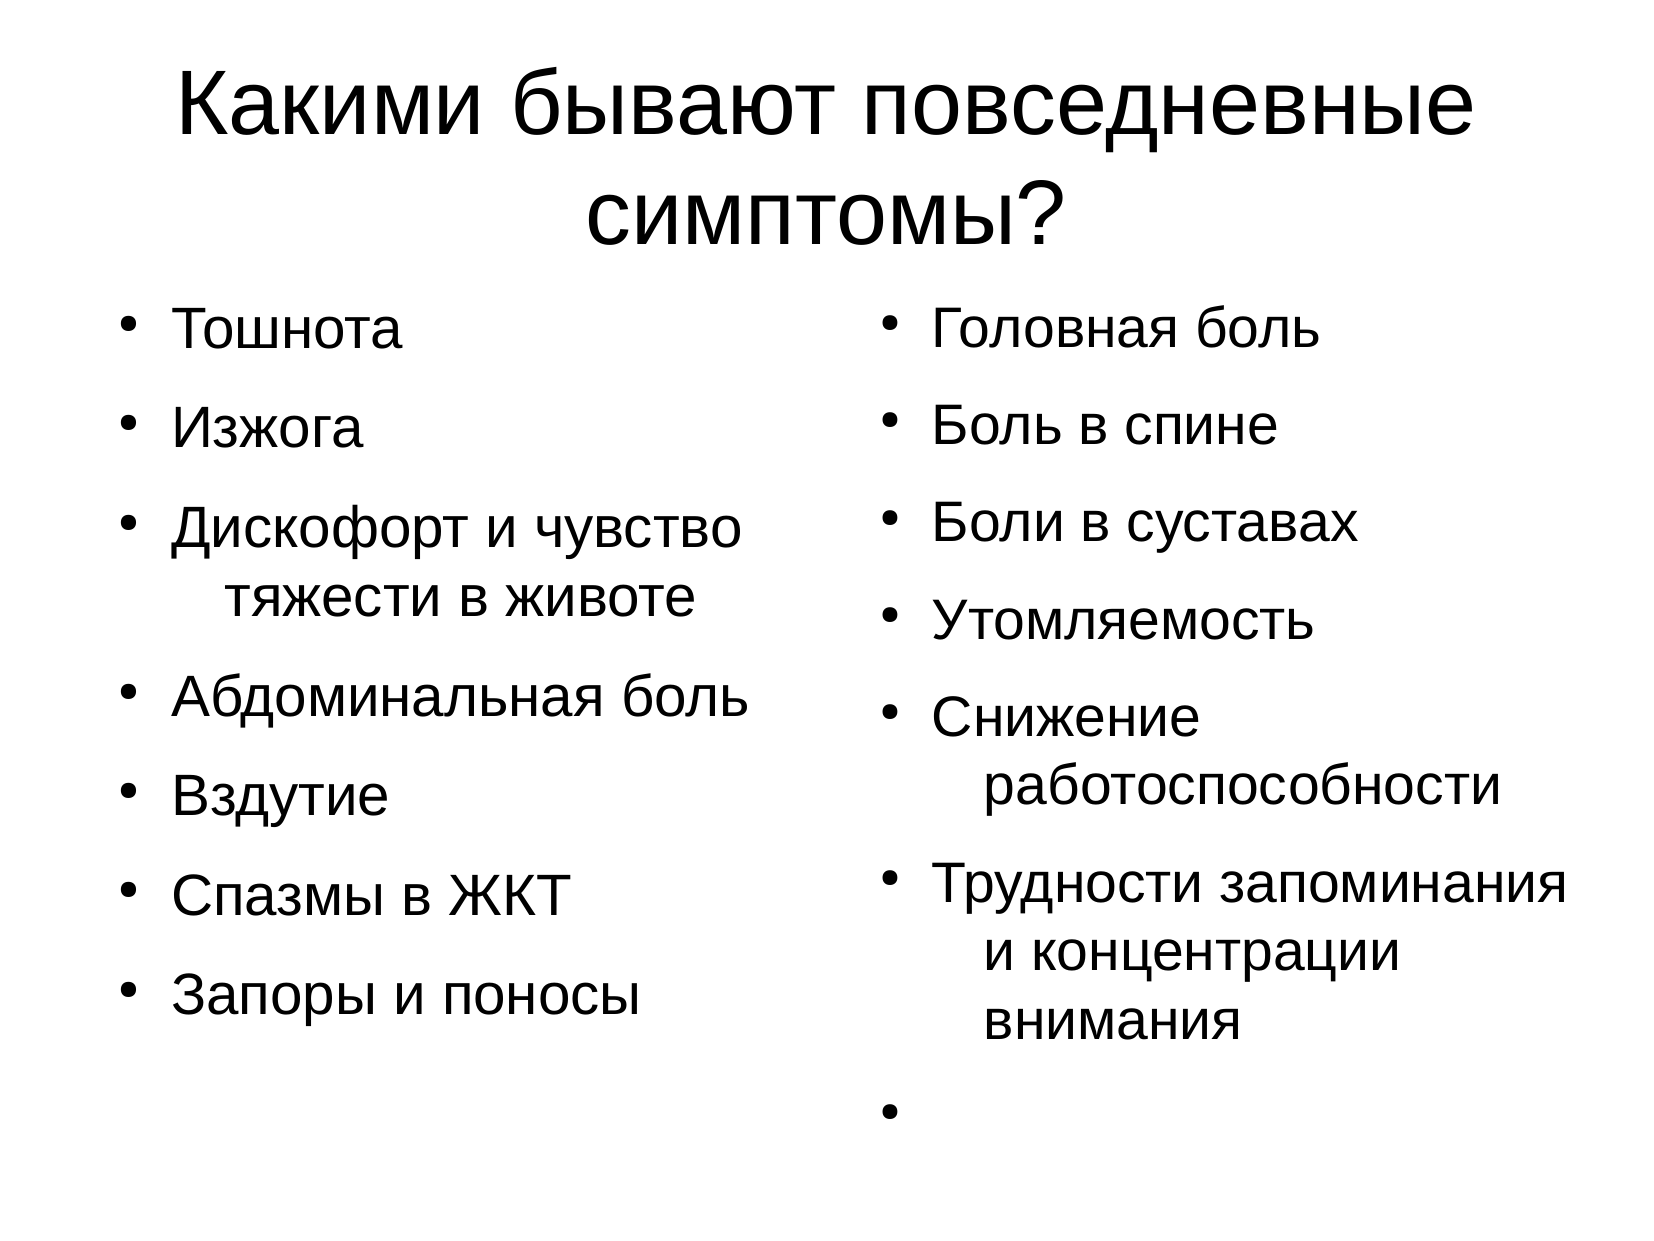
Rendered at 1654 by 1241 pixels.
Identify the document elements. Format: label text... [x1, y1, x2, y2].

list Головная боль Боль в спине Боли в суставах Утомляемость Снижение работоспособности Трудности запоминания и концентрации внимания [845, 290, 1572, 1116]
list Тошнота Изжога Дискофорт и чувство тяжести в животе Абдоминальная боль Вздутие Спазмы в ЖКТ Запоры и поносы [82, 290, 809, 1109]
title Какими бывают повседневные симптомы? [82, 49, 1571, 257]
